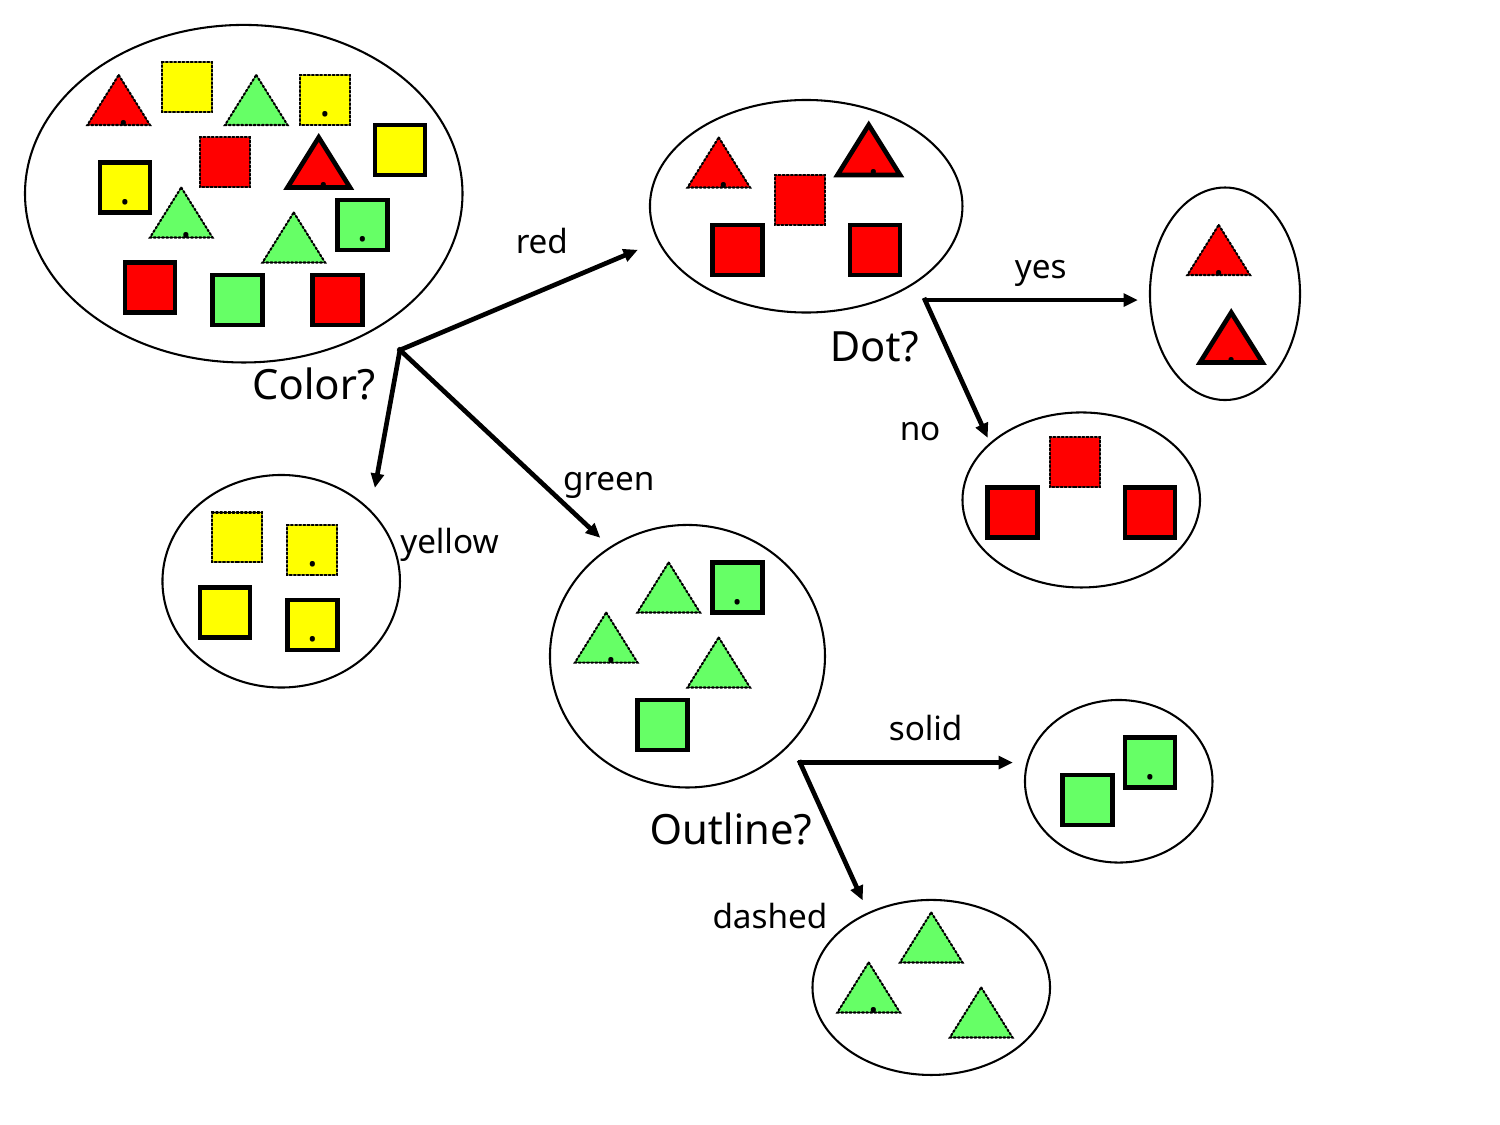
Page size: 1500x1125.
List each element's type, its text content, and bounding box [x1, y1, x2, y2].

text_box . [337, 199, 388, 250]
text_box [712, 224, 763, 275]
text_box . [837, 124, 901, 175]
text_box yes [1000, 237, 1082, 293]
text_box . [287, 599, 338, 650]
text_box . [1187, 224, 1251, 276]
text_box . [712, 562, 763, 613]
text_box . [150, 187, 213, 238]
text_box . [837, 962, 901, 1013]
text_box [1049, 437, 1100, 488]
text_box yellow [385, 512, 514, 568]
text_box [312, 274, 363, 325]
text_box Outline? [634, 795, 827, 861]
text_box [199, 137, 250, 188]
text_box . [99, 162, 150, 213]
text_box [637, 699, 688, 750]
text_box [124, 262, 175, 313]
text_box . [300, 75, 350, 125]
text_box [162, 62, 213, 113]
text_box [987, 487, 1038, 538]
text_box Color? [237, 350, 391, 416]
text_box [849, 224, 900, 275]
text_box [262, 212, 326, 263]
text_box [212, 274, 263, 325]
text_box . [287, 524, 338, 575]
text_box . [287, 137, 351, 188]
text_box [200, 587, 250, 638]
text_box [225, 75, 288, 126]
text_box green [548, 449, 670, 506]
text_box Dot? [814, 312, 934, 379]
text_box [1124, 487, 1175, 538]
text_box red [501, 212, 583, 268]
text_box [900, 912, 963, 963]
text_box [774, 174, 825, 225]
text_box . [1125, 737, 1176, 788]
text_box [687, 637, 751, 688]
text_box . [1200, 312, 1263, 363]
text_box [637, 562, 700, 613]
text_box . [574, 612, 638, 663]
text_box [212, 512, 263, 563]
text_box . [87, 75, 151, 126]
text_box no [884, 399, 956, 456]
text_box solid [874, 699, 978, 756]
text_box [375, 124, 425, 175]
text_box dashed [697, 887, 843, 943]
text_box [949, 987, 1013, 1038]
text_box . [687, 137, 751, 188]
text_box [1062, 774, 1113, 825]
